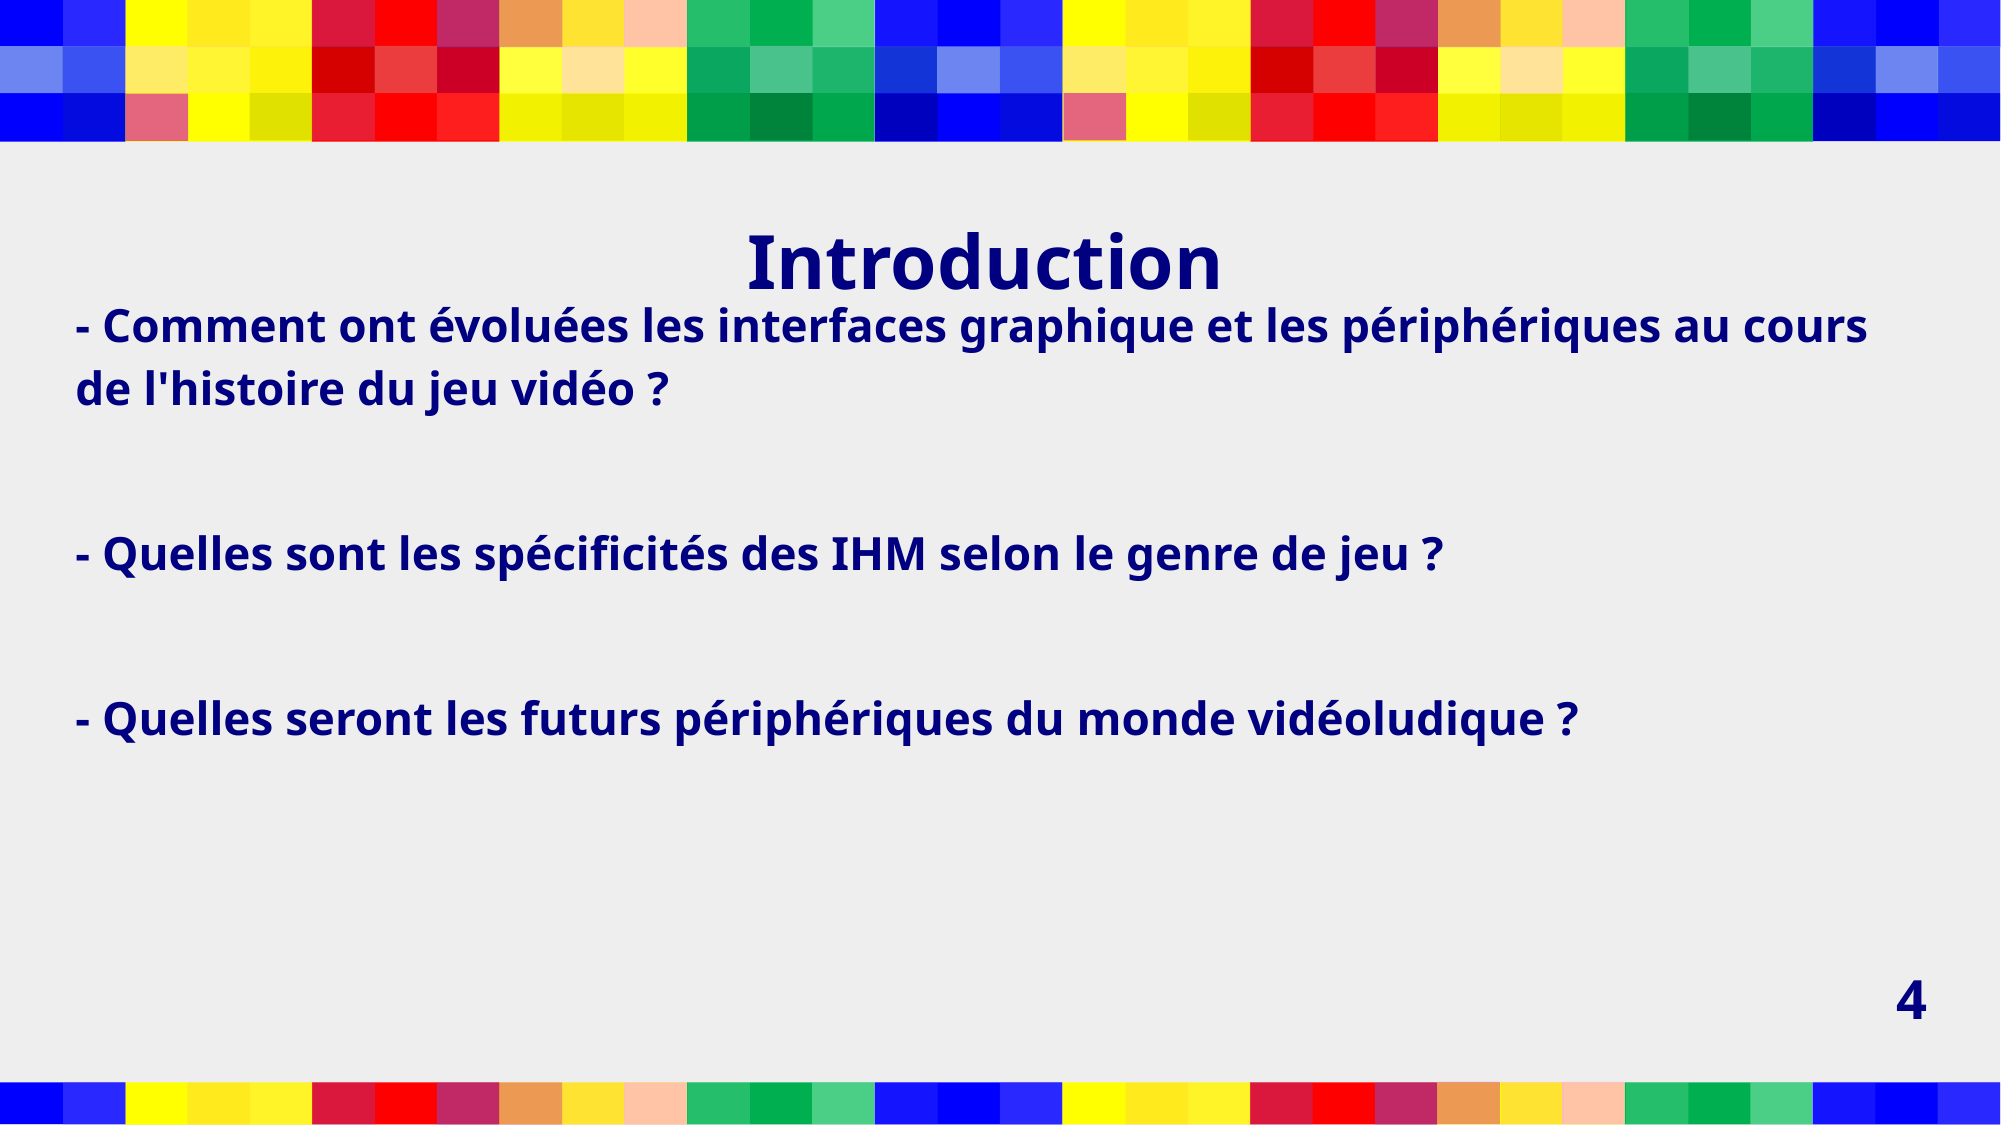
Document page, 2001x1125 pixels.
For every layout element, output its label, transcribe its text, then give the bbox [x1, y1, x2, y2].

title - Comment ont évoluées les interfaces graphique et les périphériques au cours de l'histoire du jeu vidéo ? - Quelles sont les spécificités des IHM selon le genre de jeu ? - Quelles seront les futurs périphériques du monde vidéoludique ? [60, 201, 1915, 1046]
text_box Introduction [60, 201, 1912, 325]
text_box 4 [1853, 954, 1970, 1043]
